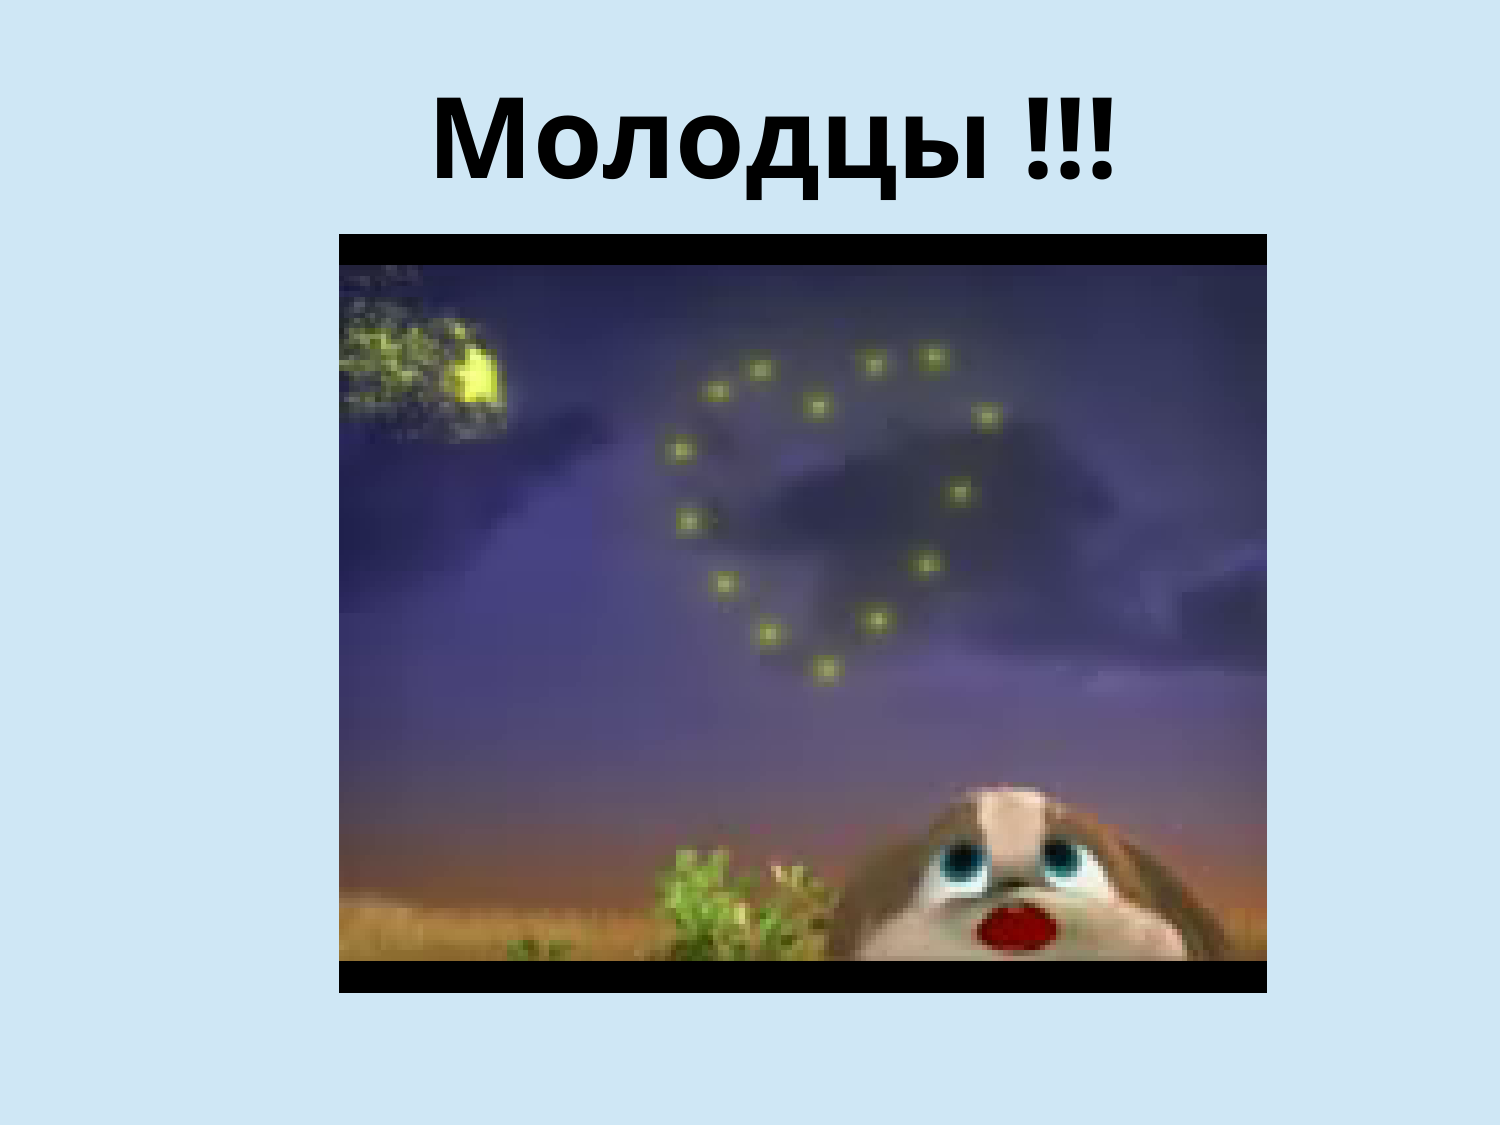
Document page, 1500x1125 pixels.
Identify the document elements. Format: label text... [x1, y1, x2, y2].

picture [339, 234, 1267, 993]
text_box Молодцы !!! [412, 58, 1135, 209]
